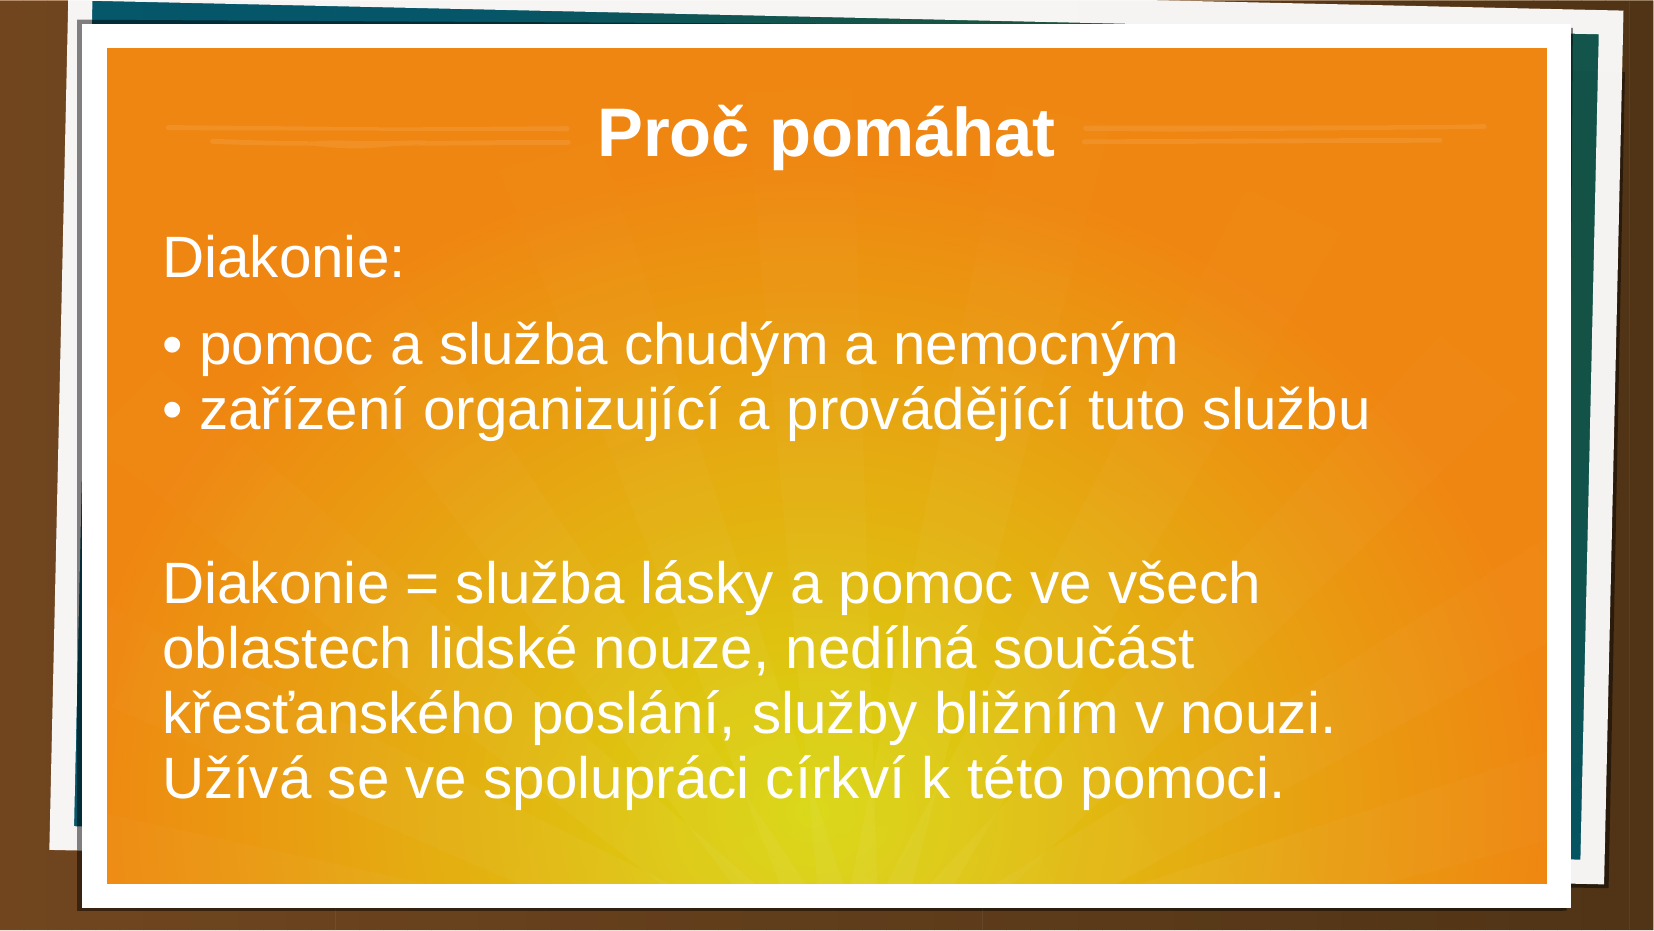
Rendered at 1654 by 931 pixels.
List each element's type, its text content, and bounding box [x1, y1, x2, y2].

list Diakonie: • pomoc a služba chudým a nemocným • zařízení organizující a provádějící tuto službu Diakonie = služba lásky a pomoc ve všech oblastech lidské nouze, nedílná součást křesťanského poslání, služby bližním v nouzi. Užívá se ve spolupráci církví k této pomoci. [162, 224, 1492, 815]
title Proč pomáhat [566, 59, 1087, 207]
